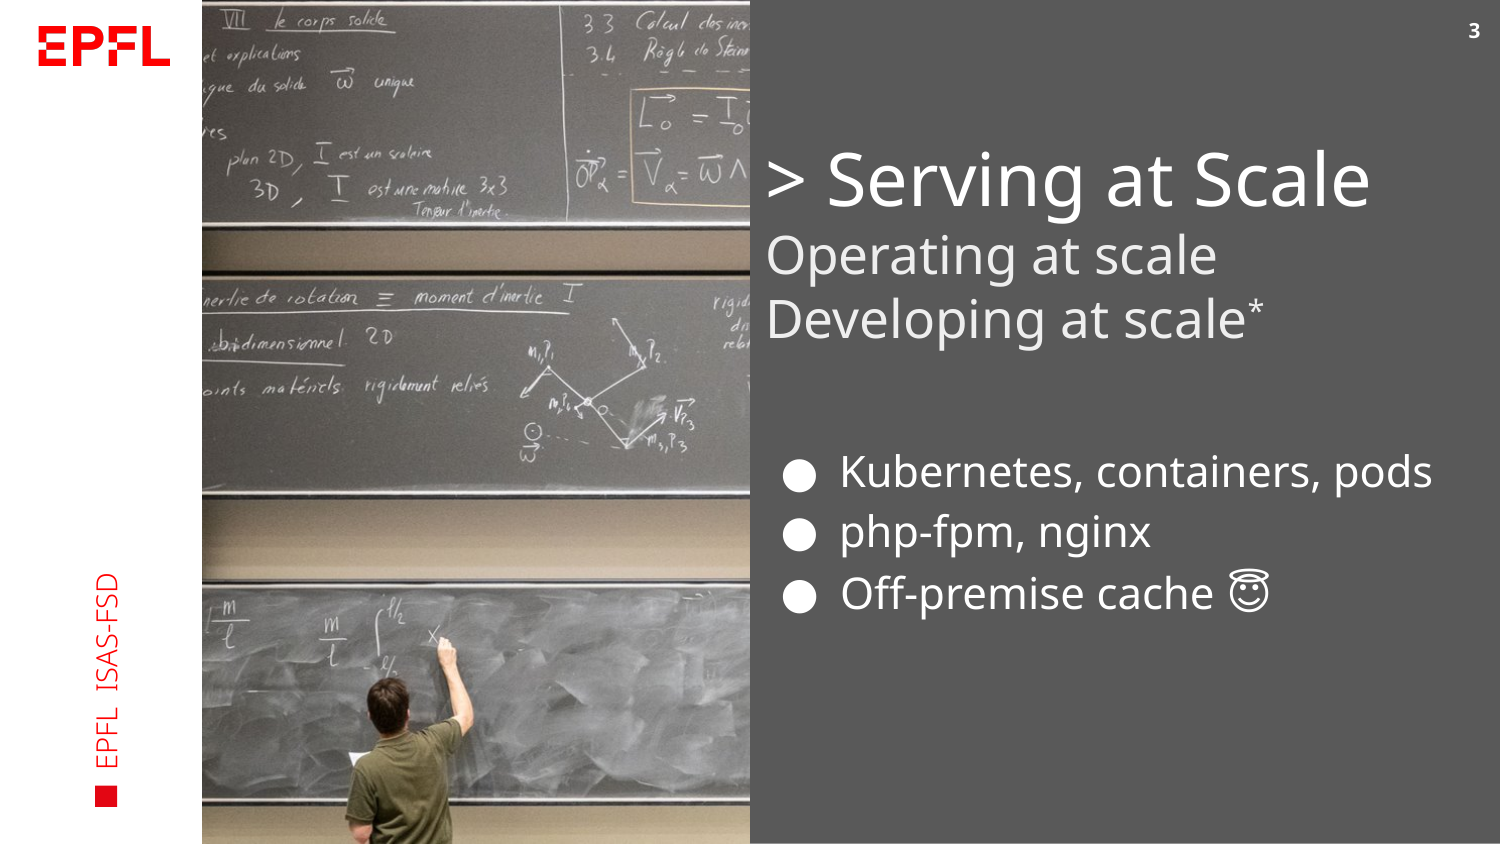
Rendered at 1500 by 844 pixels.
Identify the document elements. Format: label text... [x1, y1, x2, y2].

picture [38, 26, 170, 66]
title > Serving at Scale Operating at scale Developing at scale* [750, 117, 1449, 369]
slide_number <number> [1415, 0, 1496, 65]
picture [202, 0, 750, 844]
list Off-premise cache 😇 [750, 542, 1449, 696]
list Kubernetes, containers, pods php-fpm, nginx [750, 421, 1449, 542]
